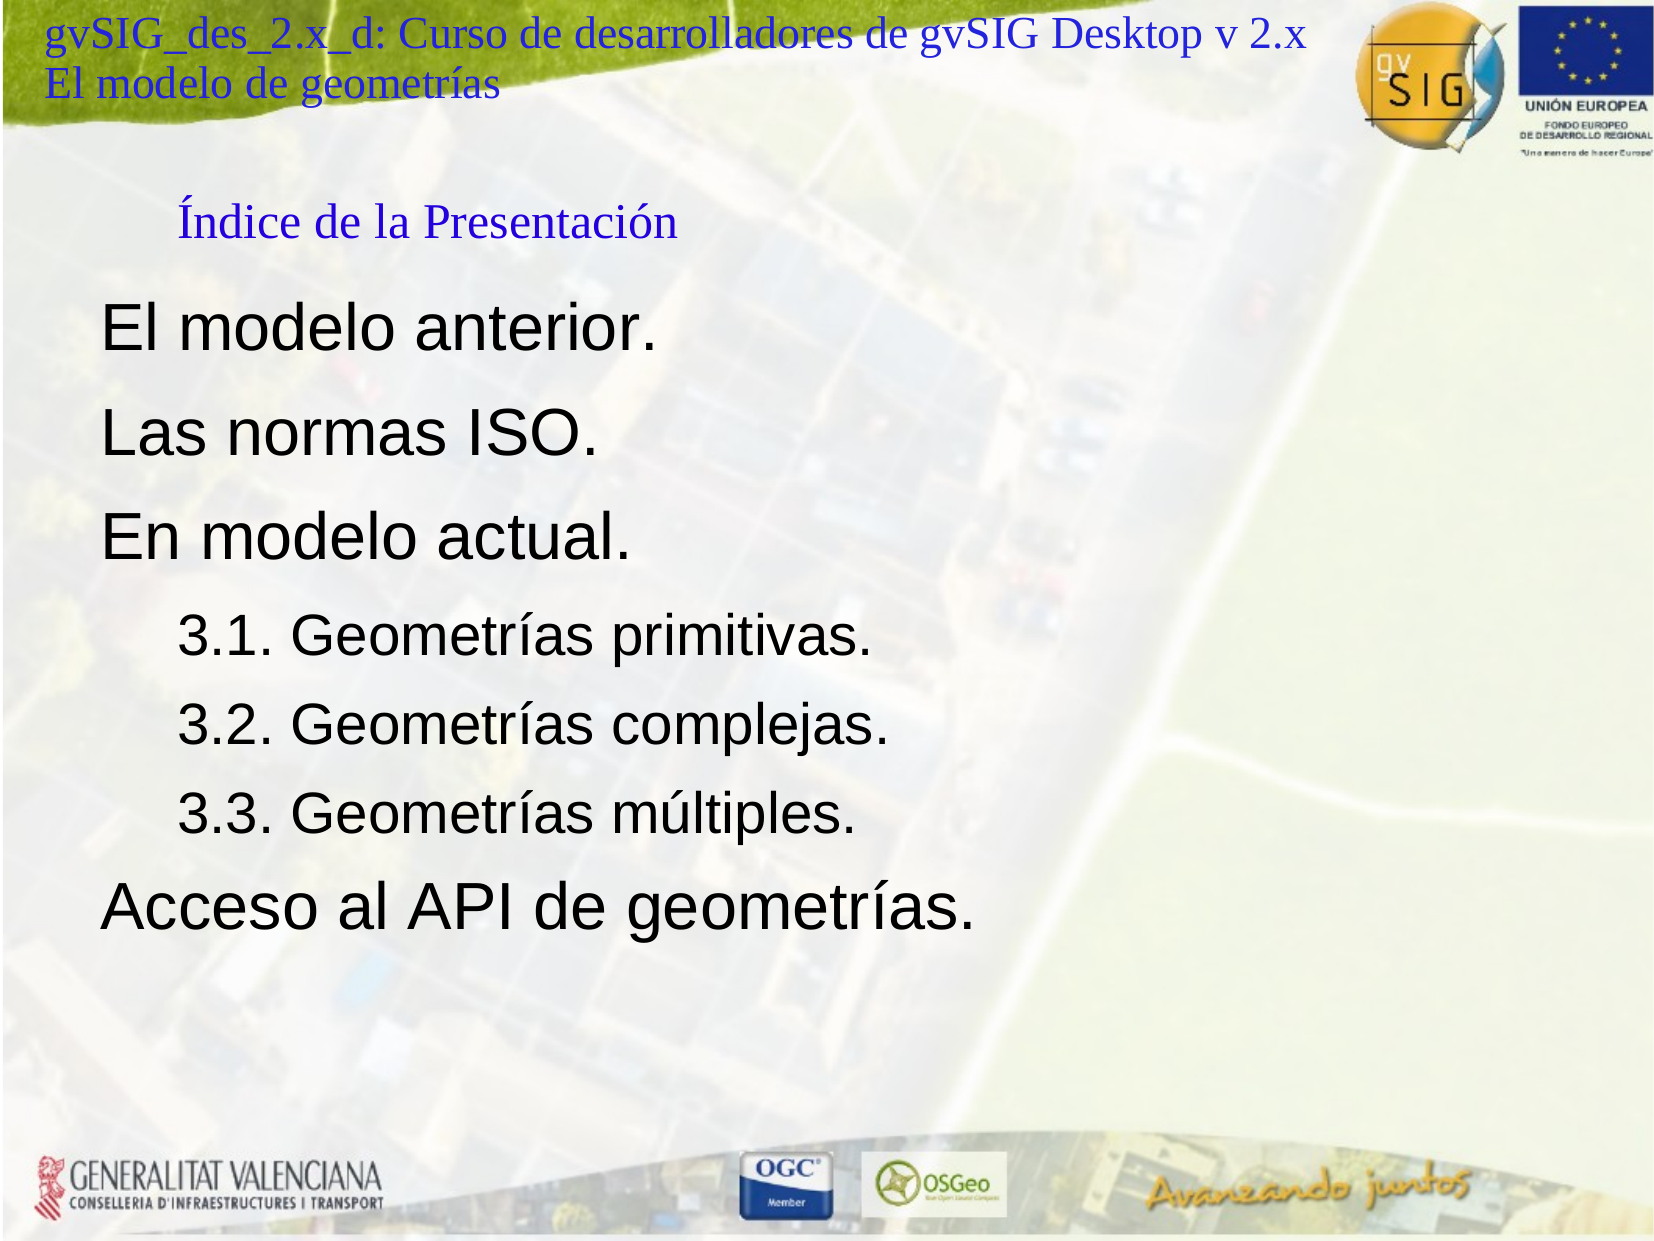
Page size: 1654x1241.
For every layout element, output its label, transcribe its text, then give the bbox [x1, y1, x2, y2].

title Índice de la Presentación [177, 95, 1329, 347]
list El modelo anterior. Las normas ISO. En modelo actual. 3.1. Geometrías primitivas. 3.2. Geometrías complejas. 3.3. Geometrías múltiples. Acceso al API de geometrías. [82, 290, 1571, 1039]
picture [2, 0, 1654, 1241]
